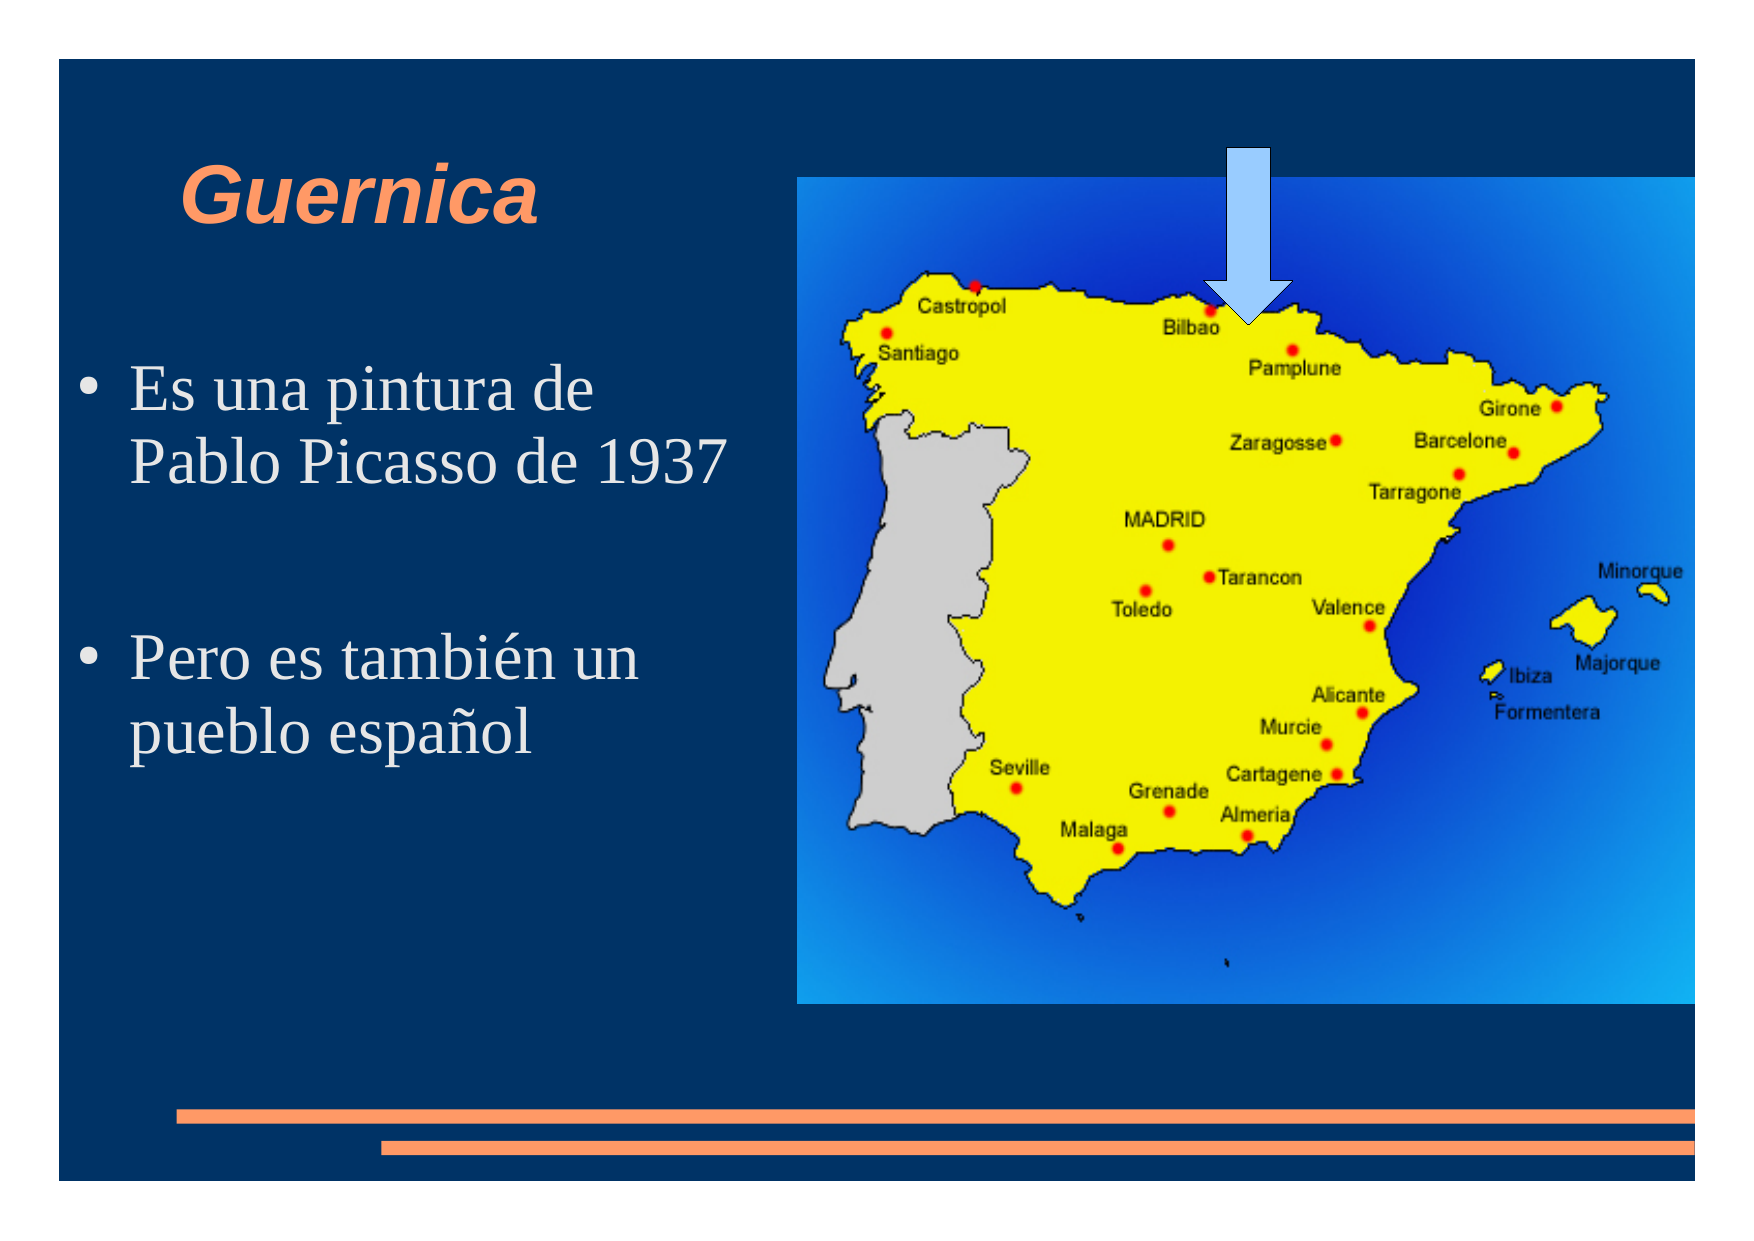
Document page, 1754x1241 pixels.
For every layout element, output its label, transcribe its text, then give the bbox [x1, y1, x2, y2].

list Pero es también un pueblo español [59, 620, 754, 857]
text_box [1203, 147, 1293, 325]
title Guernica [179, 100, 591, 289]
picture [797, 177, 1695, 1004]
list Es una pintura de Pablo Picasso de 1937 [59, 350, 754, 562]
